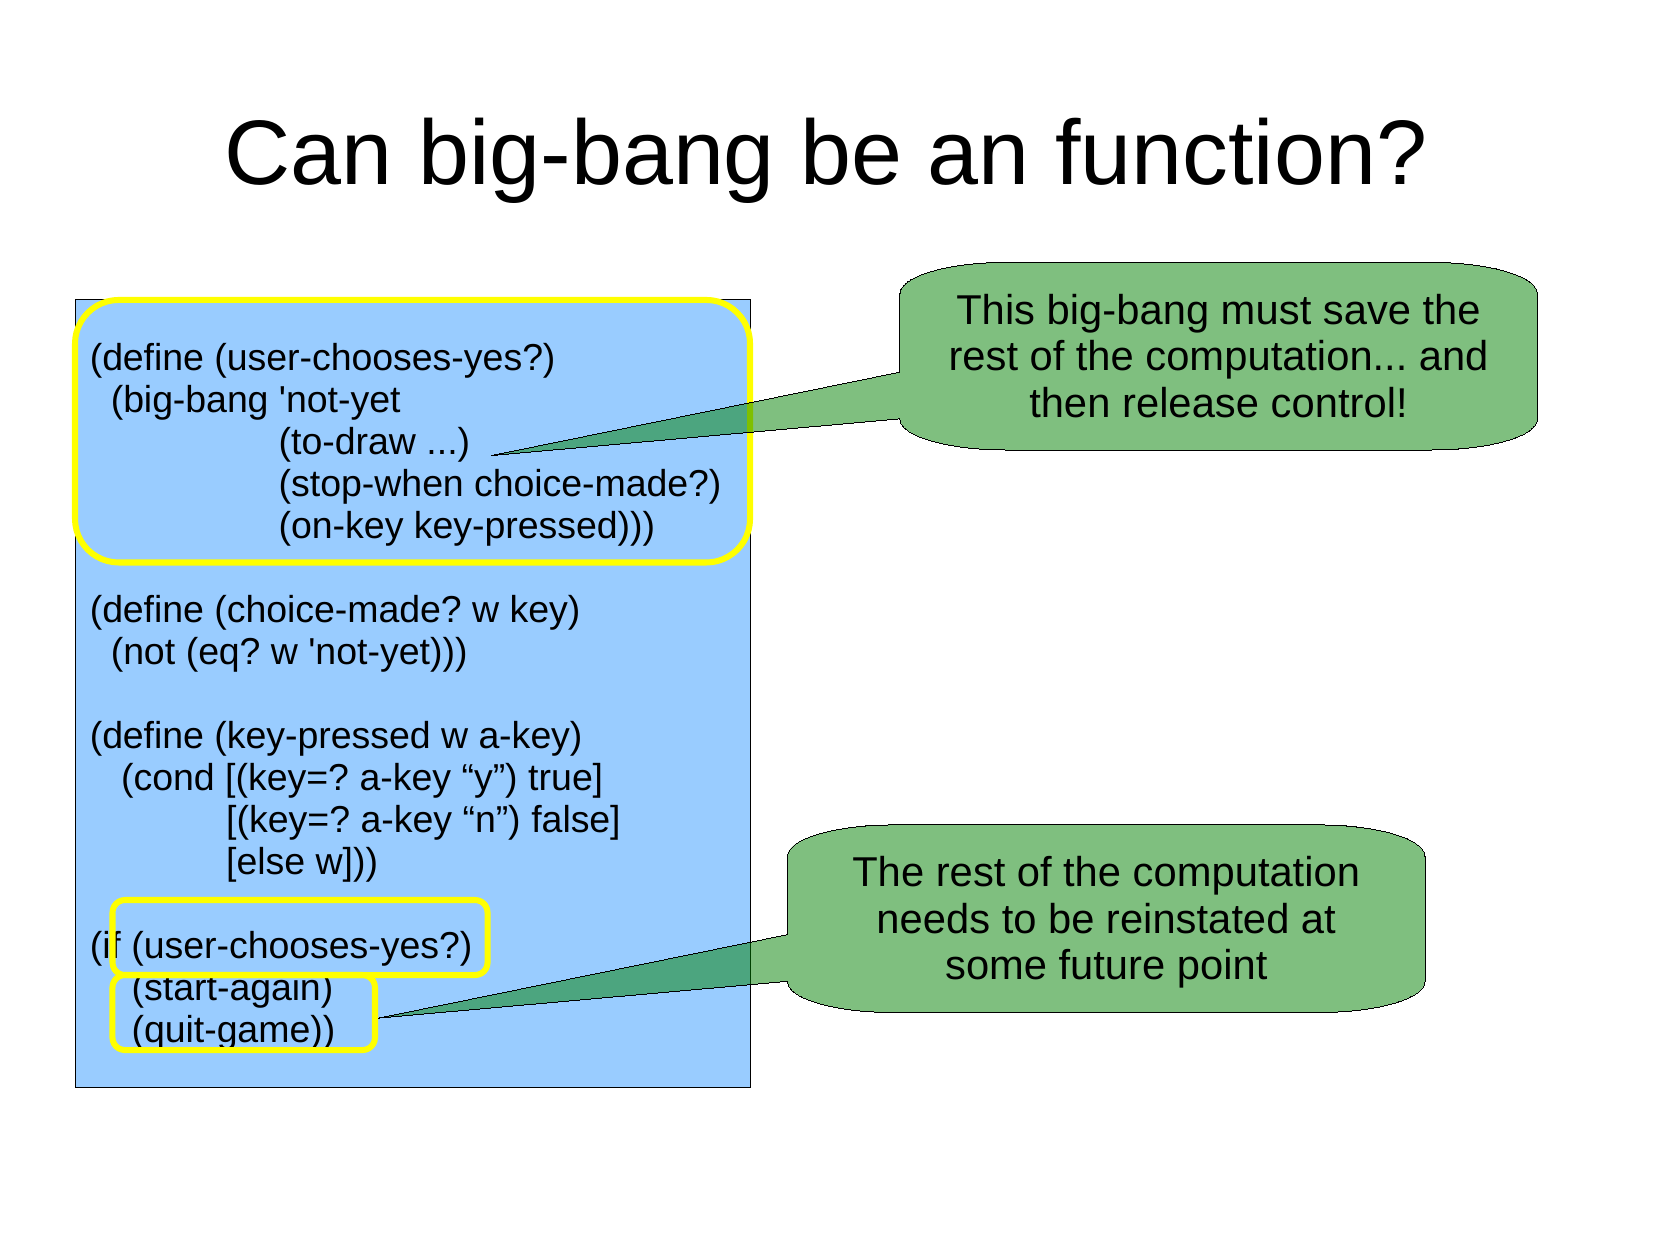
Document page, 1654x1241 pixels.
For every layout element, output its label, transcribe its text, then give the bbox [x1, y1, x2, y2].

text_box (define (user-chooses-yes?) (big-bang 'not-yet (to-draw ...) (stop-when choice-made?) (on-key key-pressed))) (define (choice-made? w key) (not (eq? w 'not-yet))) (define (key-pressed w a-key) (cond [(key=? a-key “y”) true] [(key=? a-key “n”) false] [else w])) (if (user-chooses-yes?) (start-again) (quit-game)) [75, 520, 751, 1088]
text_box [112, 900, 488, 1051]
text_box The rest of the computation needs to be reinstated at some future point [378, 824, 1426, 1019]
text_box This big-bang must save the rest of the computation... and then release control! [491, 262, 1538, 456]
text_box [75, 299, 751, 563]
title Can big-bang be an function? [82, 56, 1571, 250]
